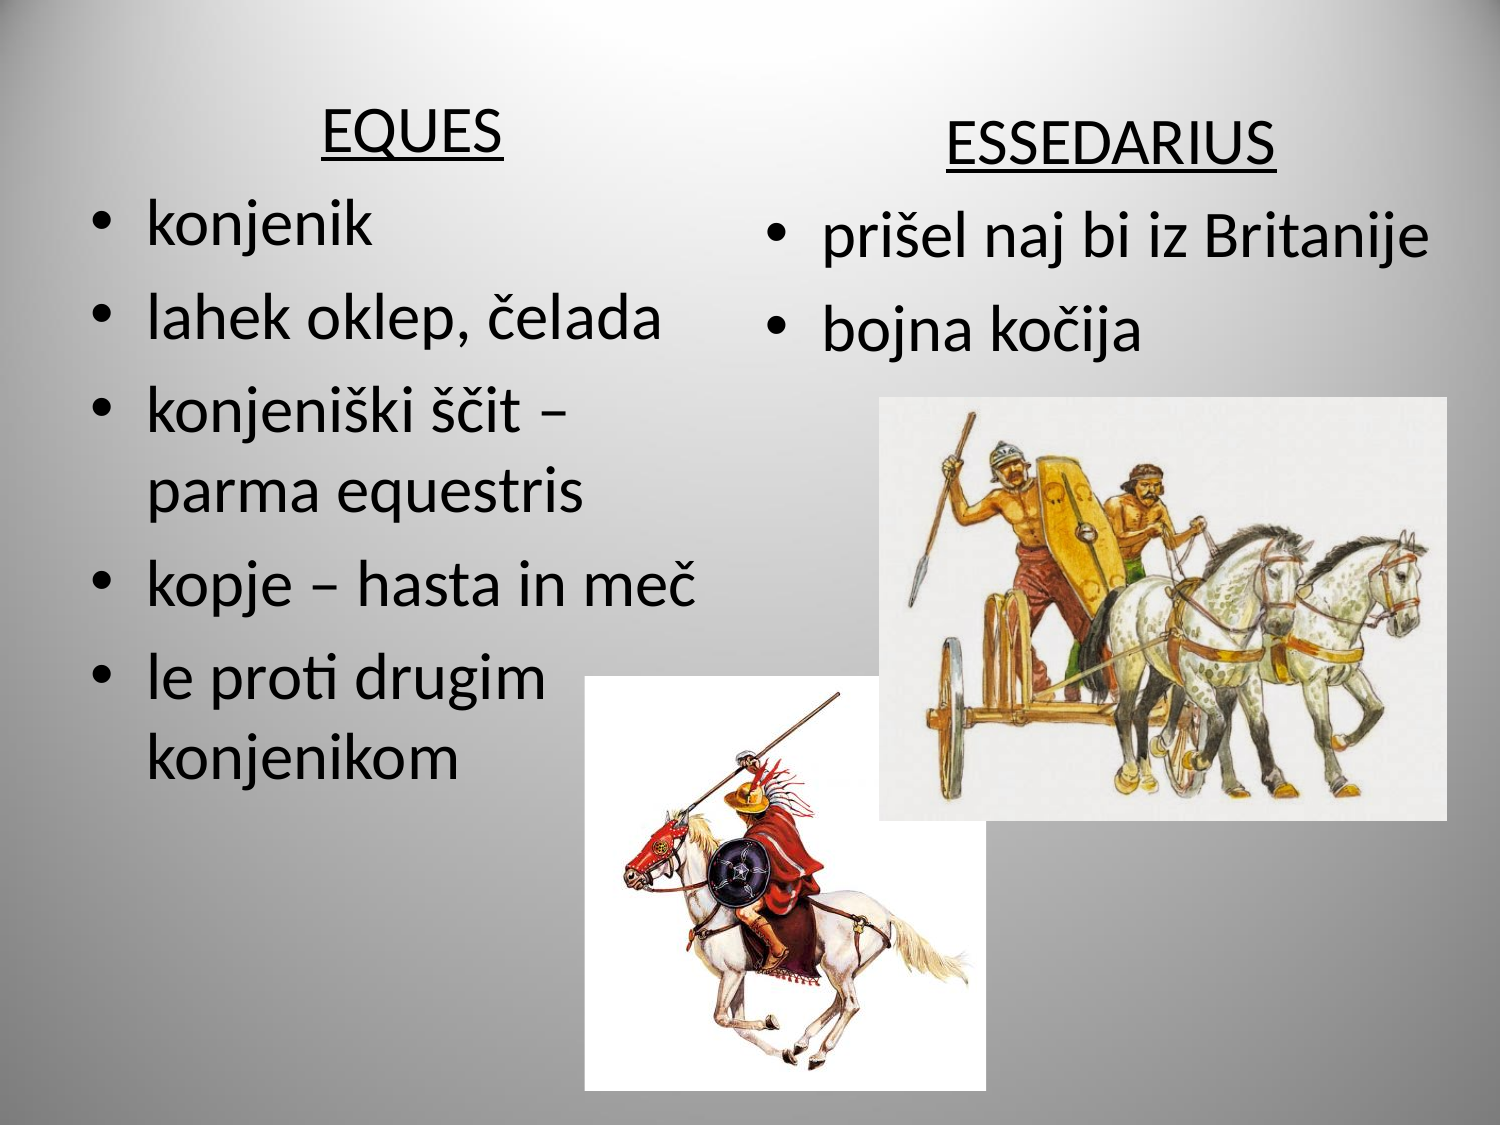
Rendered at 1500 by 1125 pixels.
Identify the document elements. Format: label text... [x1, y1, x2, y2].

list EQUES konjenik lahek oklep, čelada konjeniški ščit – parma equestris kopje – hasta in meč le proti drugim konjenikom [75, 78, 750, 1005]
text_box ESSEDARIUS prišel naj bi iz Britanije bojna kočija [749, 90, 1473, 1017]
picture [0, 0, 1500, 1125]
